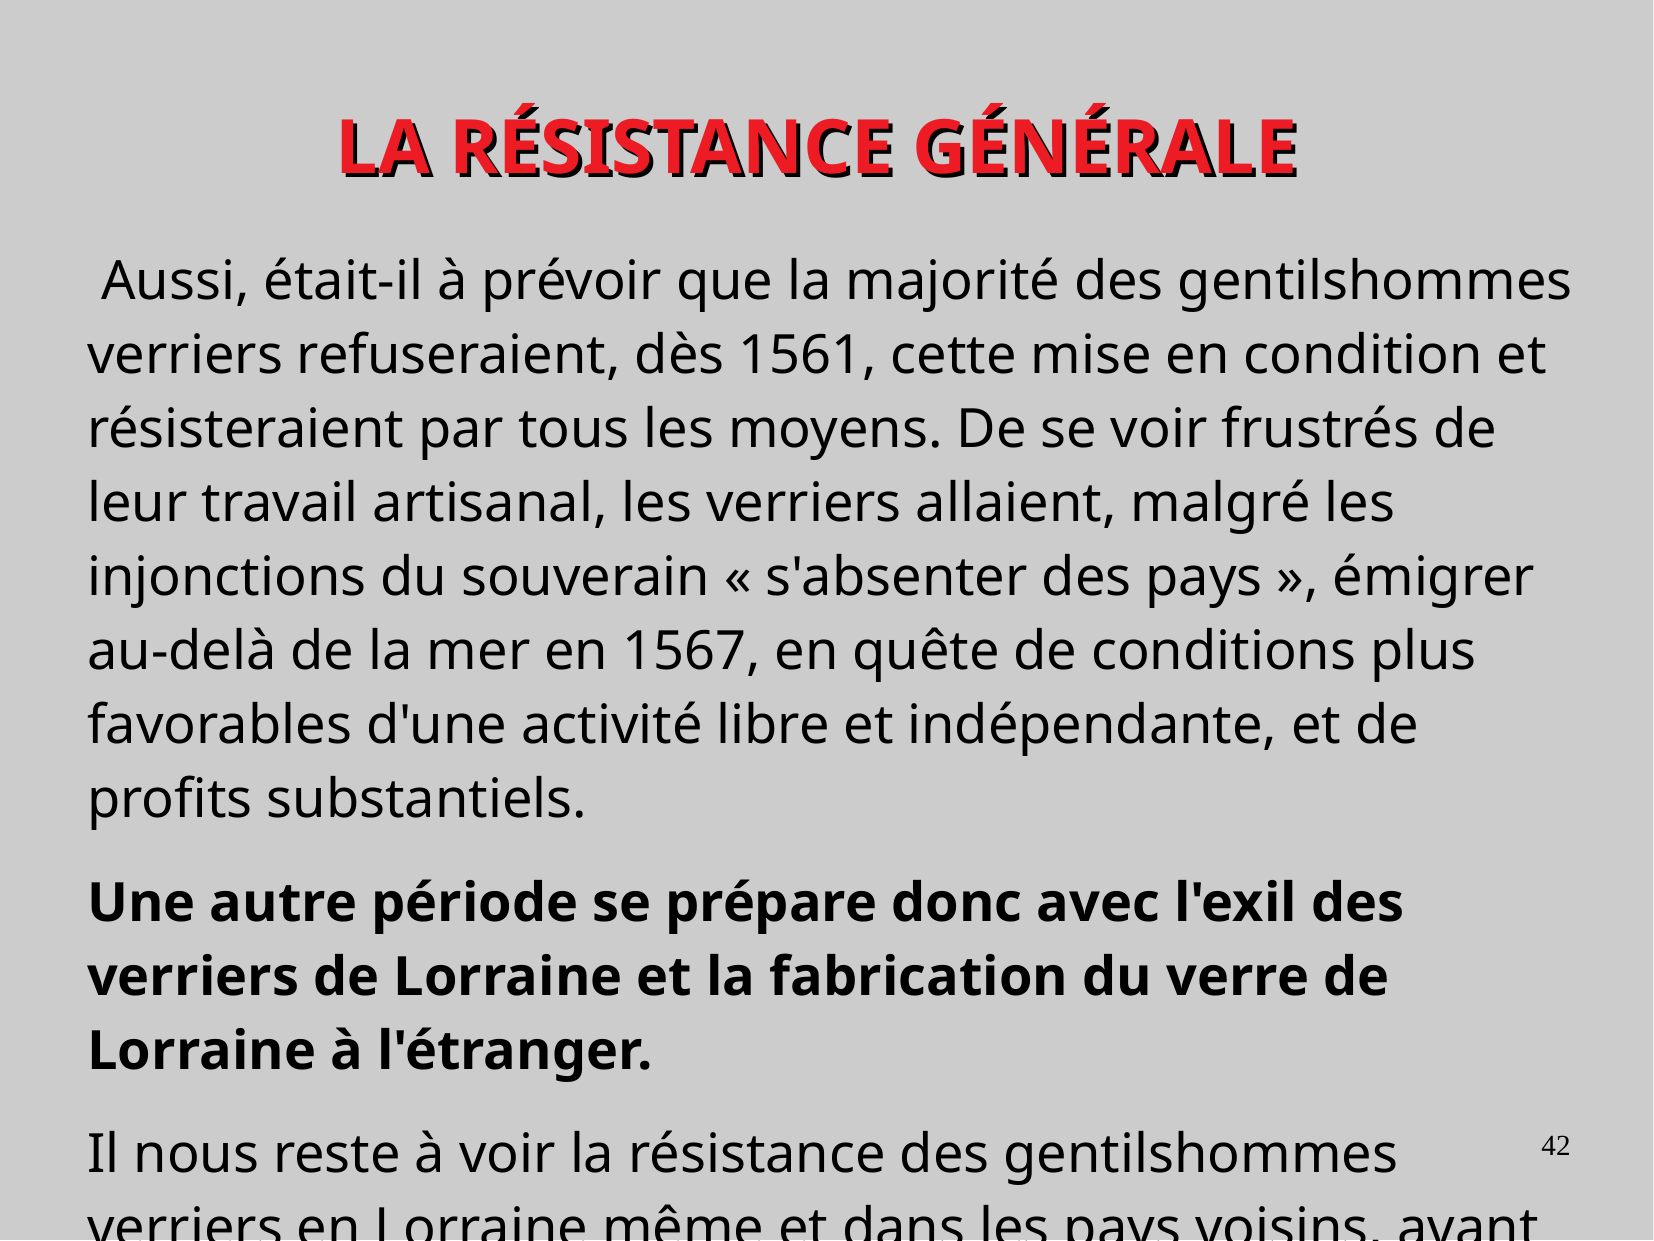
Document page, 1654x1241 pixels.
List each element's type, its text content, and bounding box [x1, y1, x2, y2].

list Aussi, était-il à prévoir que la majorité des gentilshommes verriers refuseraient, dès 1561, cette mise en condition et résisteraient par tous les moyens. De se voir frustrés de leur travail artisanal, les verriers allaient, malgré les injonctions du souverain « s'absenter des pays », émigrer au-delà de la mer en 1567, en quête de conditions plus favorables d'une activité libre et indépendante, et de profits substantiels. Une autre période se prépare donc avec l'exil des verriers de Lorraine et la fabrication du verre de Lorraine à l'étranger. Il nous reste à voir la résistance des gentilshommes verriers en Lorraine même et dans les pays voisins, avant la grande dispersion. [87, 241, 1576, 1188]
title LA RÉSISTANCE GÉNÉRALE [82, 40, 1571, 249]
